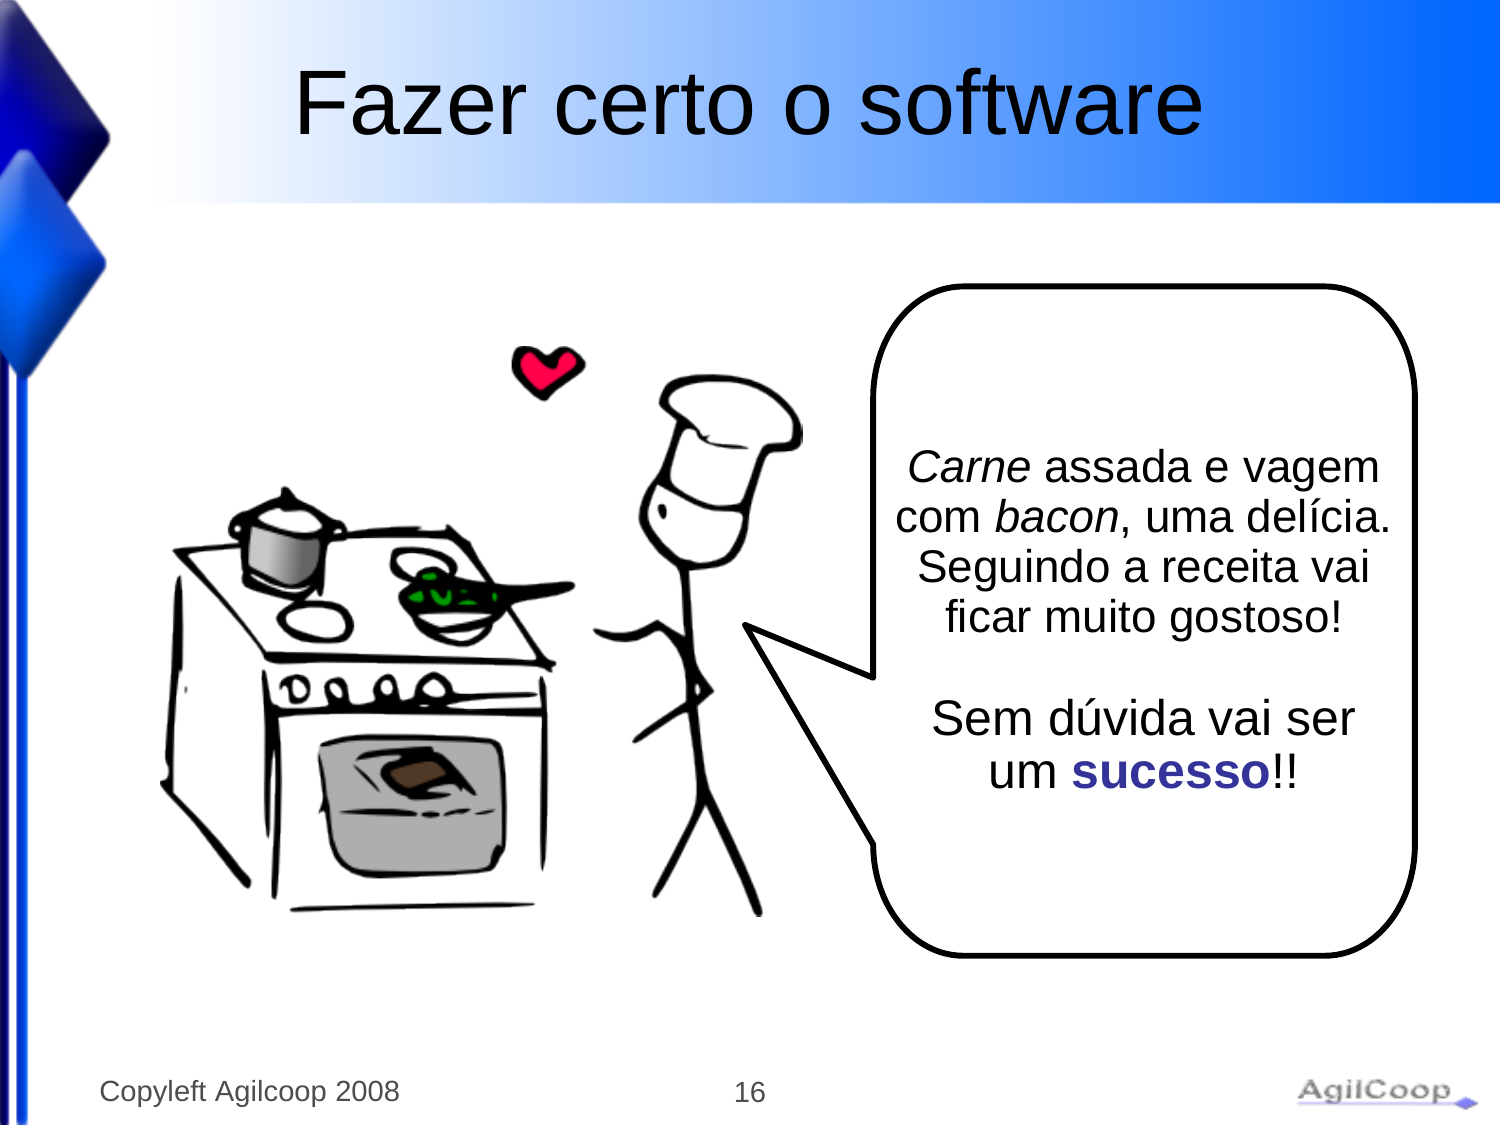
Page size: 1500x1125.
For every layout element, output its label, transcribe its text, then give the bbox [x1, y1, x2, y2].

picture [0, 0, 1500, 1125]
title Fazer certo o software [75, 8, 1426, 197]
text_box Carne assada e vagem com bacon, uma delícia. Seguindo a receita vai ficar muito gostoso! Sem dúvida vai ser um sucesso!! [745, 286, 1415, 956]
